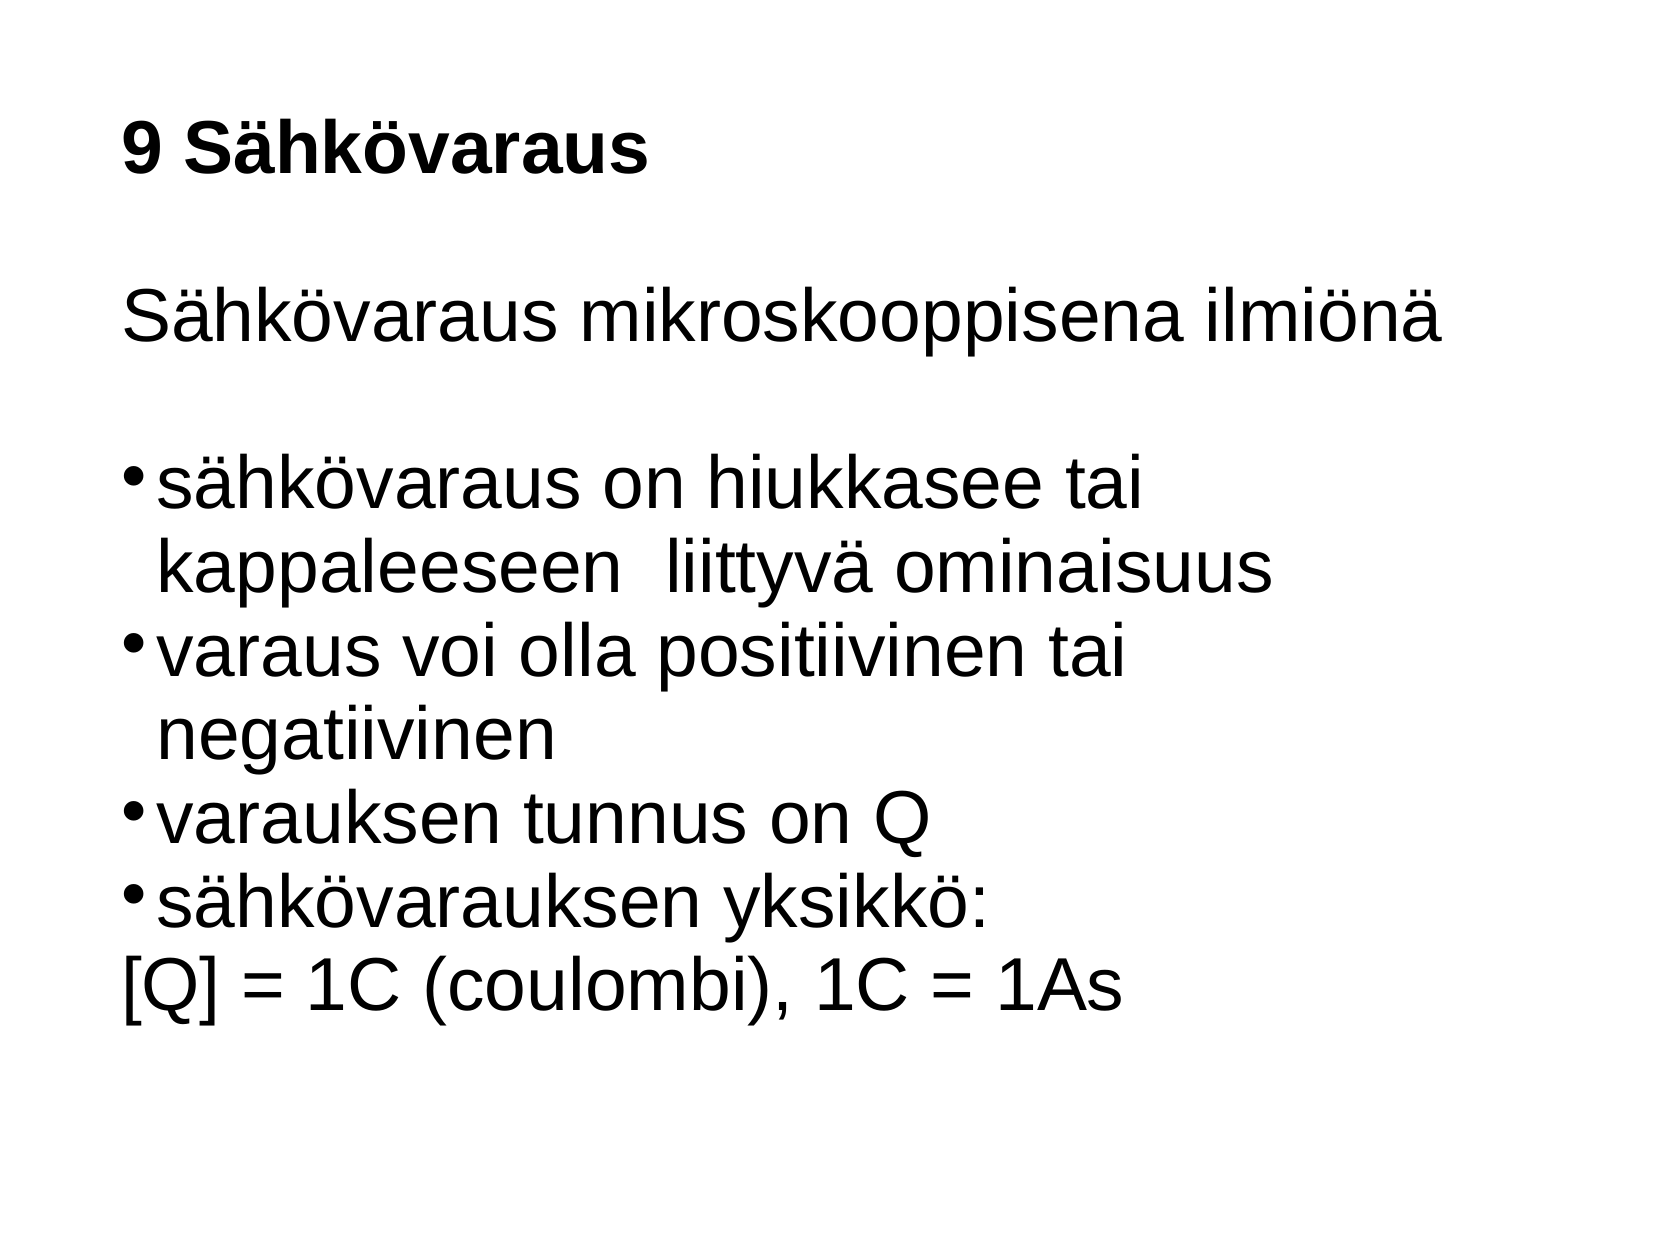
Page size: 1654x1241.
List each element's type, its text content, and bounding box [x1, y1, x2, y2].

text_box 9 Sähkövaraus Sähkövaraus mikroskooppisena ilmiönä sähkövaraus on hiukkasee tai kappaleeseen liittyvä ominaisuus varaus voi olla positiivinen tai negatiivinen varauksen tunnus on Q sähkövarauksen yksikkö: [Q] = 1C (coulombi), 1C = 1As [106, 94, 1548, 1189]
